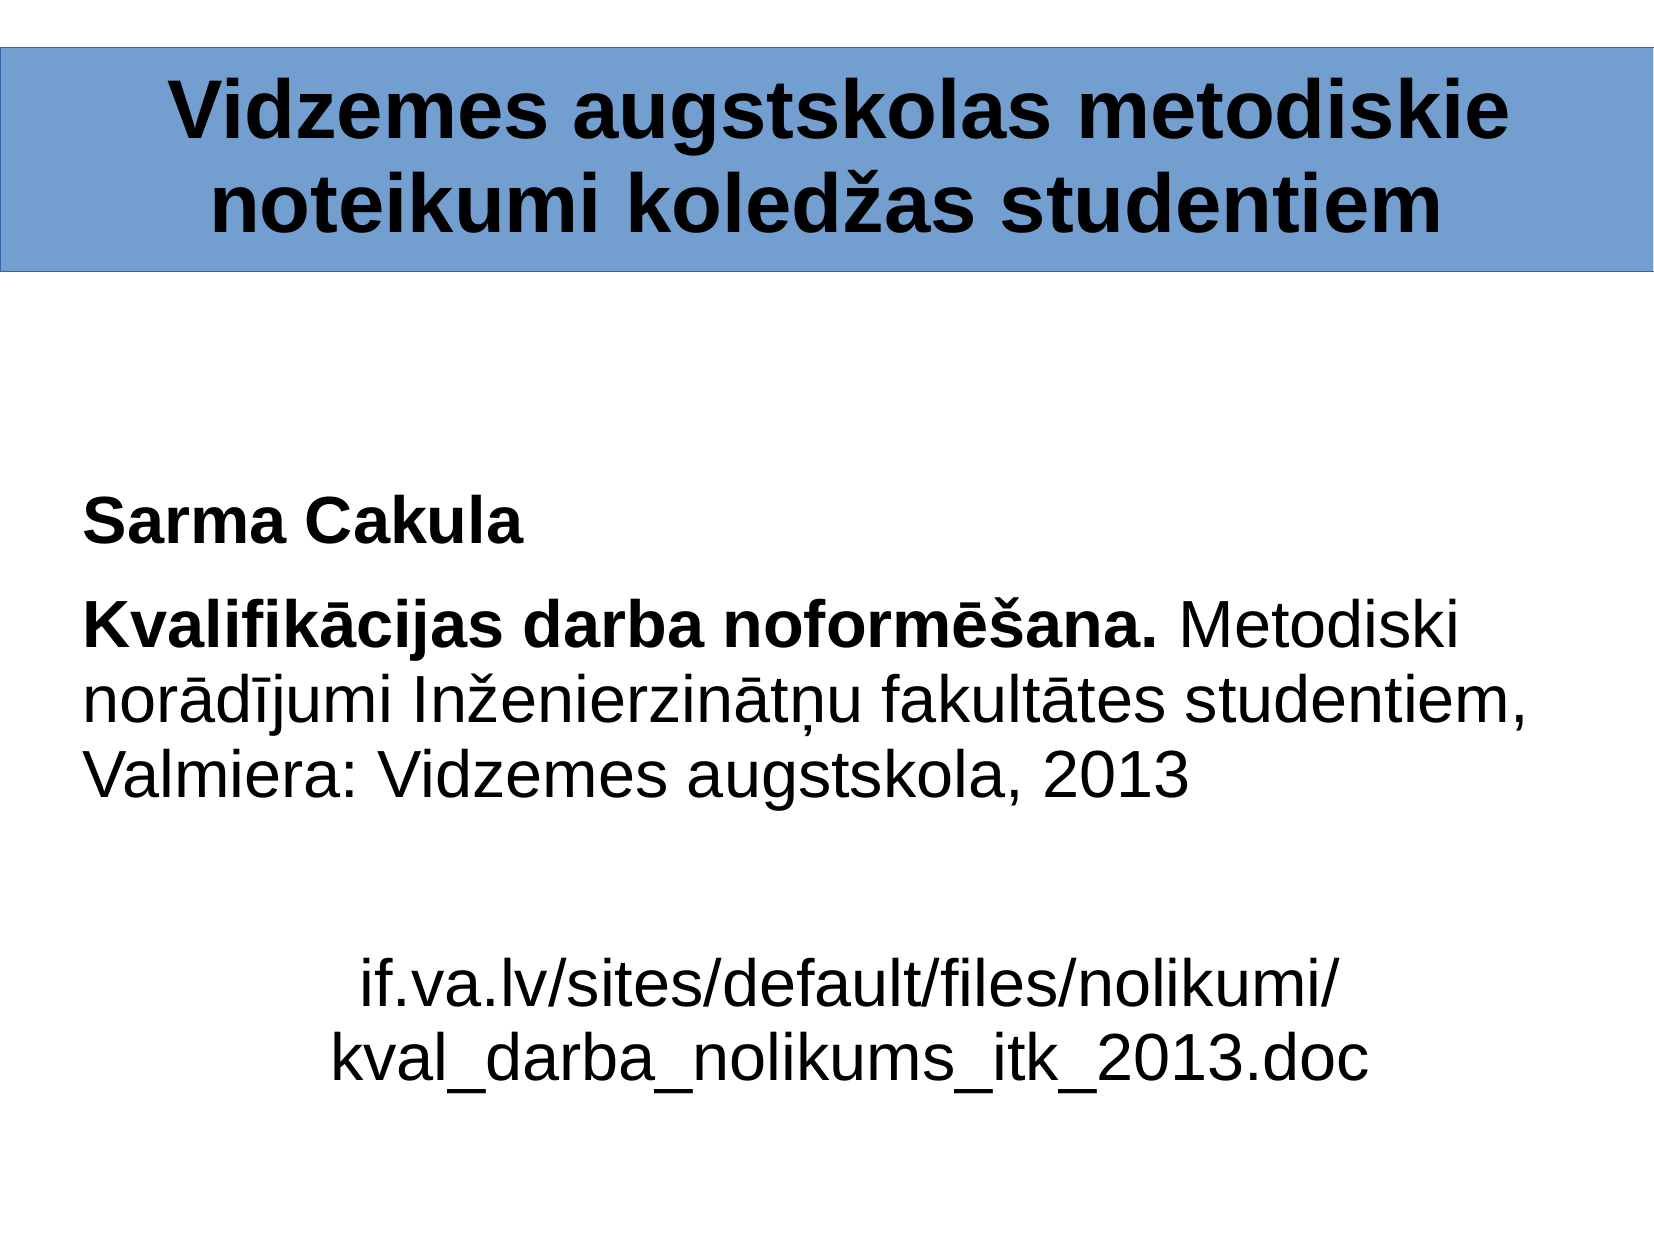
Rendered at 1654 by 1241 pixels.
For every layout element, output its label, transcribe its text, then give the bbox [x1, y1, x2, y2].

text_box [0, 47, 1654, 272]
title Vidzemes augstskolas metodiskie noteikumi koledžas studentiem [82, 49, 1571, 257]
list Sarma Cakula Kvalifikācijas darba noformēšana. Metodiski norādījumi Inženierzinātņu fakultātes studentiem, Valmiera: Vidzemes augstskola, 2013 if.va.lv/sites/default/files/nolikumi/kval_darba_nolikums_itk_2013.doc [82, 378, 1619, 1099]
